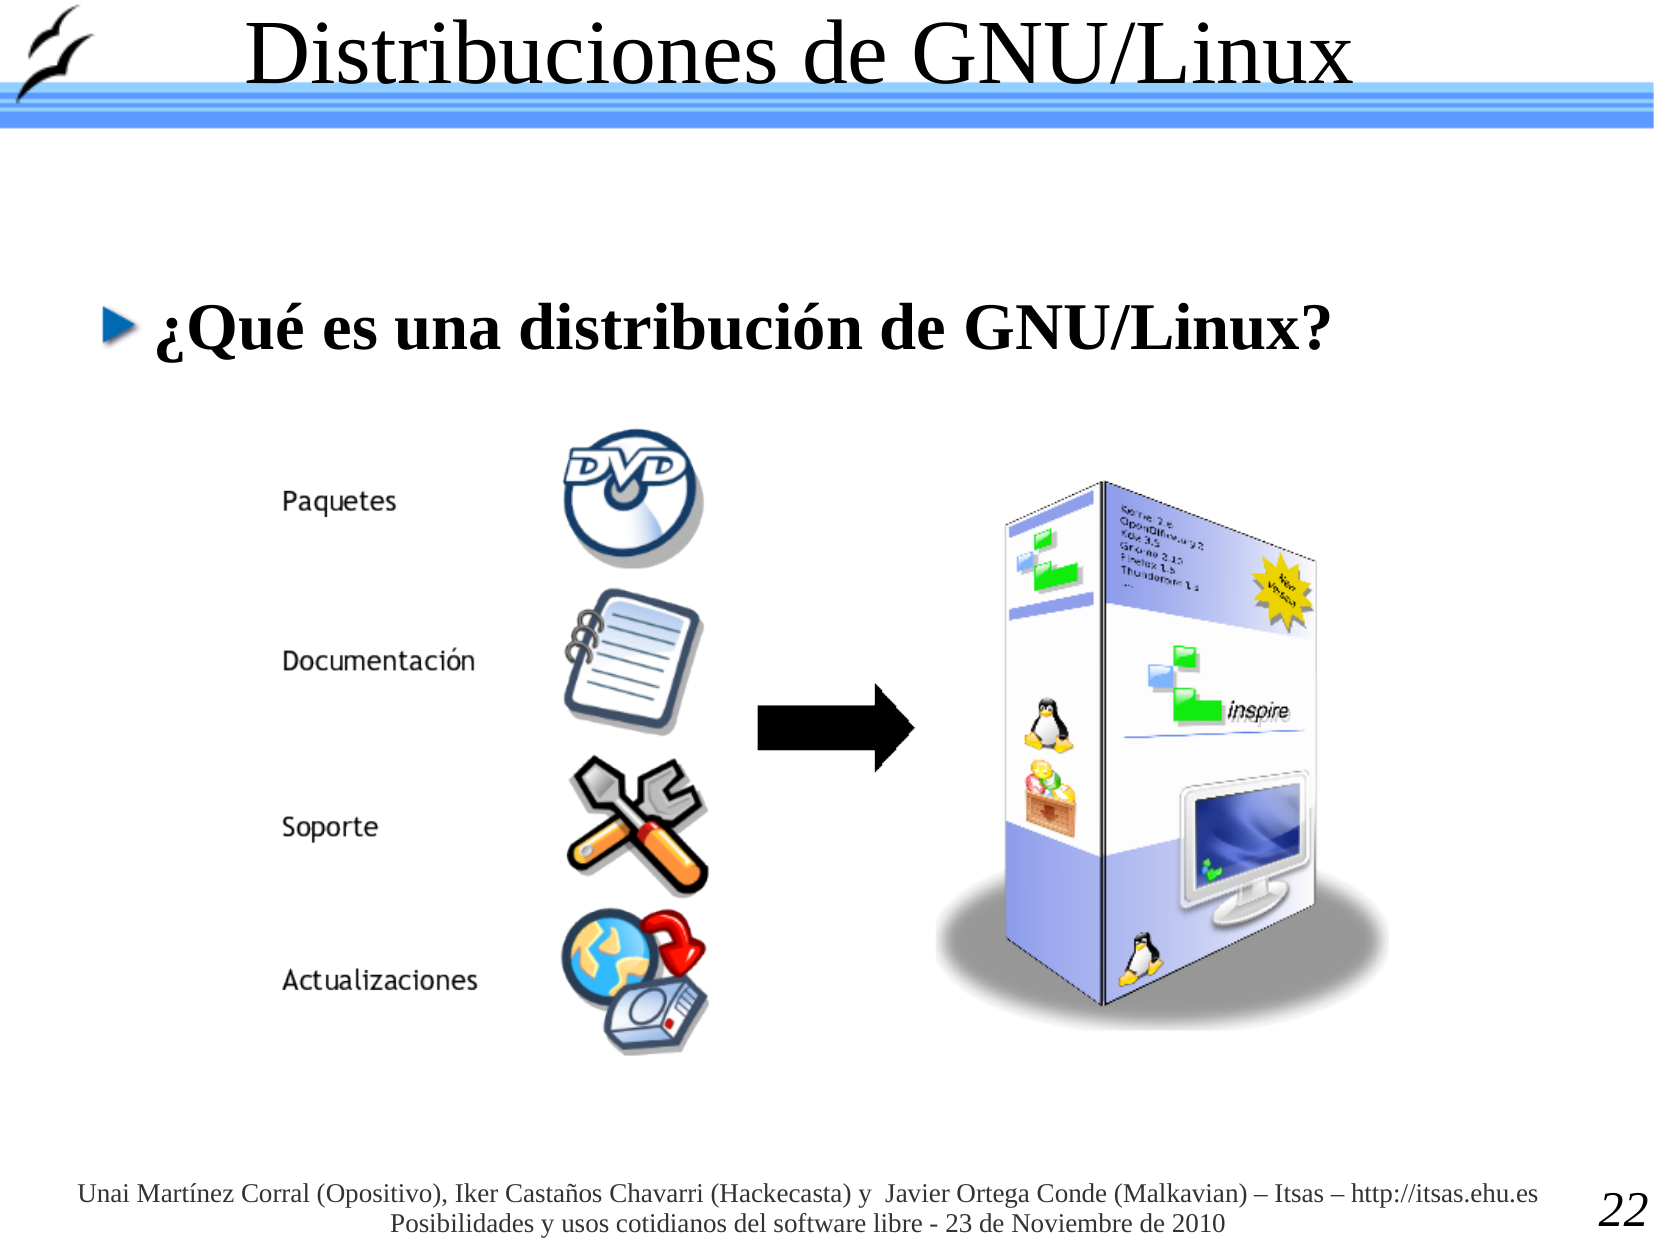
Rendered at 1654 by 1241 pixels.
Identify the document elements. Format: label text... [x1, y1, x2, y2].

picture [0, 0, 1654, 133]
title Distribuciones de GNU/Linux [94, 0, 1507, 107]
list ¿Qué es una distribución de GNU/Linux? [82, 290, 1571, 1094]
picture [262, 411, 1405, 1064]
